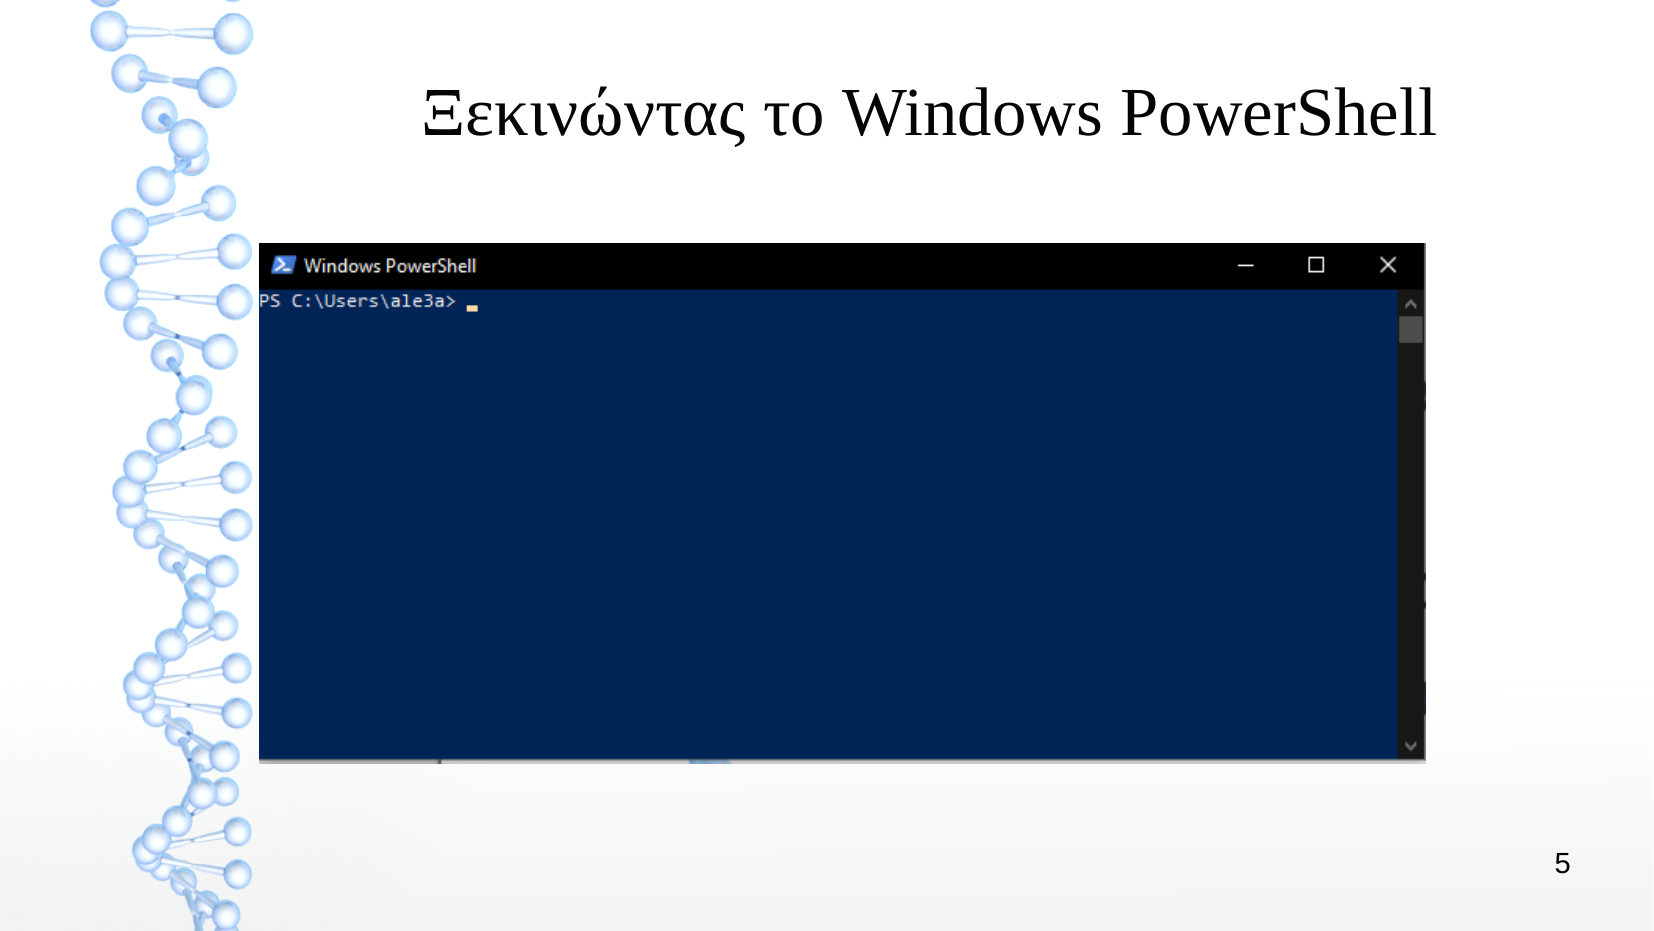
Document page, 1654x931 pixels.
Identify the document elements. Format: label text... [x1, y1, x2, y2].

picture [0, 0, 1654, 931]
title Ξεκινώντας το Windows PowerShell [265, 35, 1595, 189]
